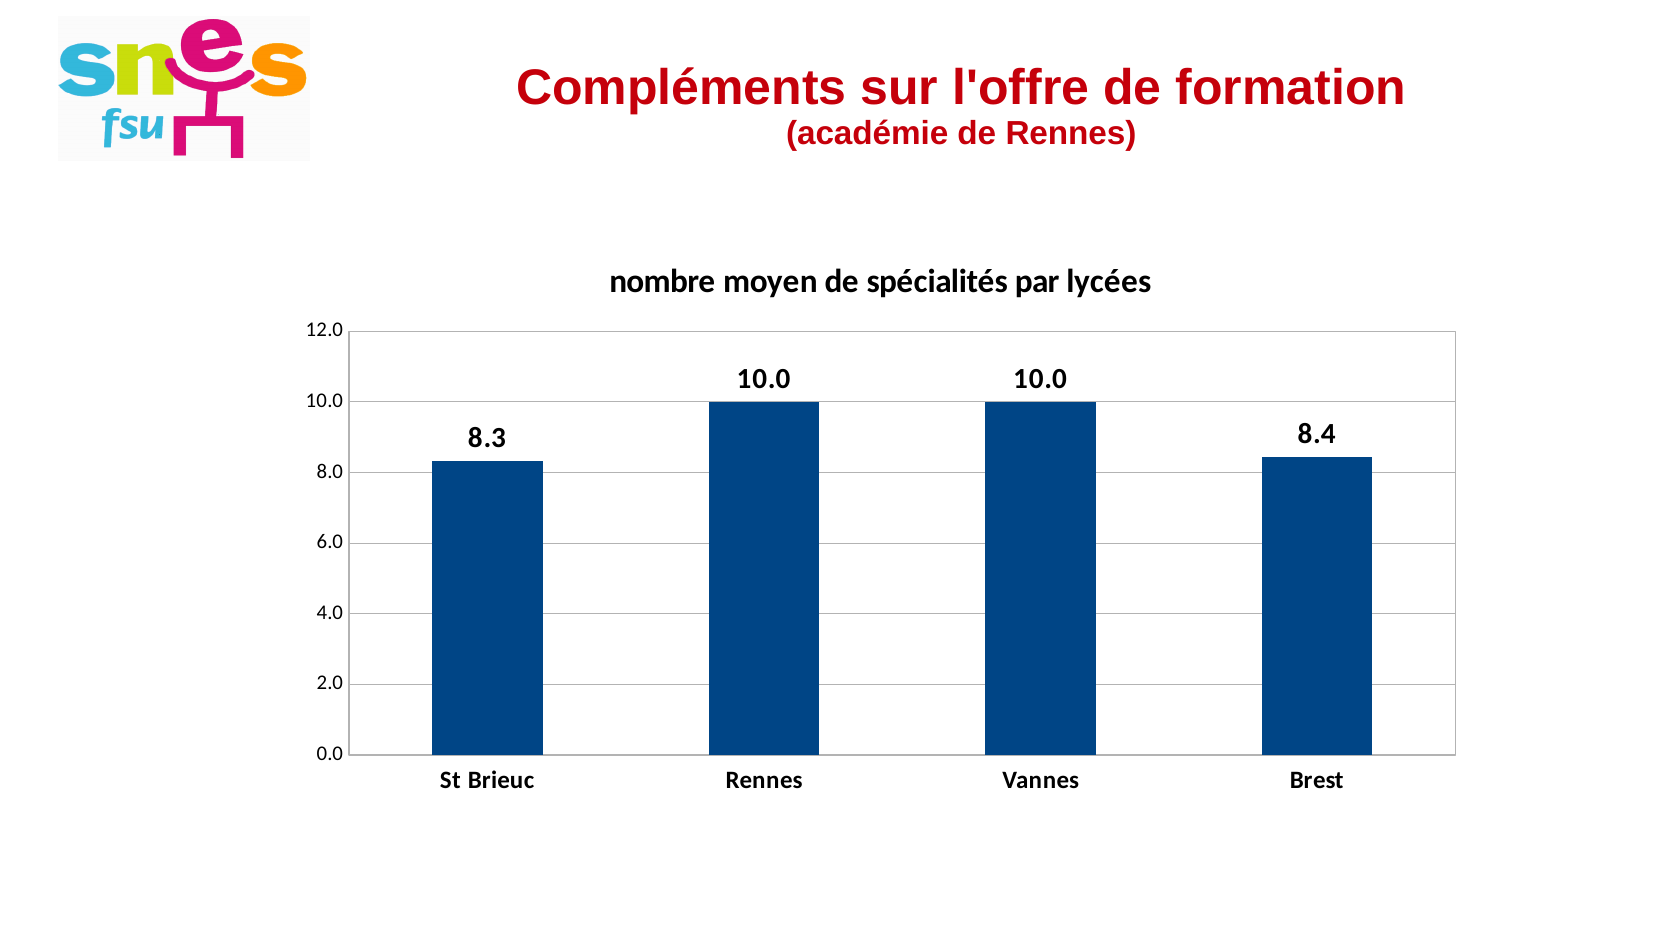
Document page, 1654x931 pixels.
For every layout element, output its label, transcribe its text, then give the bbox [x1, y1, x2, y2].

text_box Compléments sur l'offre de formation (académie de Rennes) [293, 51, 1629, 182]
chart [281, 237, 1480, 807]
picture [58, 17, 310, 161]
